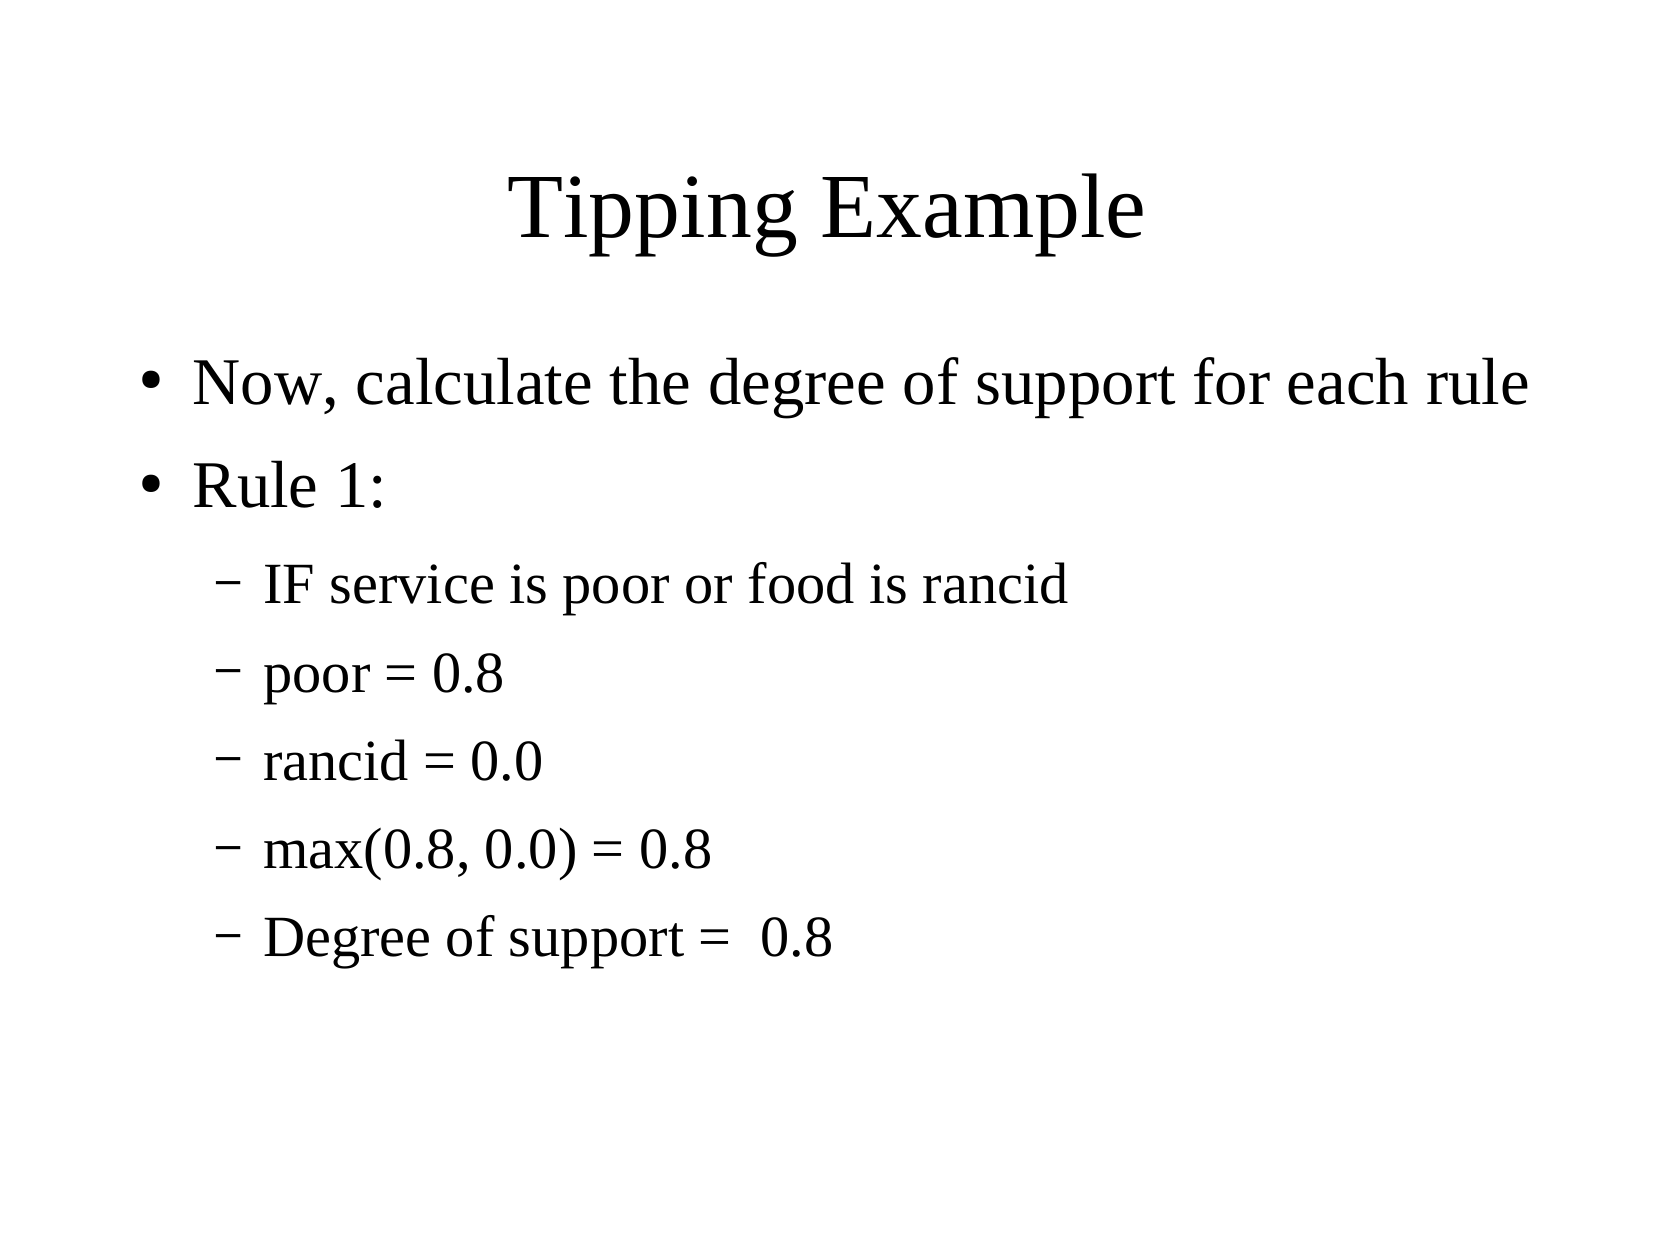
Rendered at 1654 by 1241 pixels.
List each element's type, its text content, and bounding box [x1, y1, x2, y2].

title Tipping Example [121, 102, 1534, 311]
list Now, calculate the degree of support for each rule Rule 1: IF service is poor or food is rancid poor = 0.8 rancid = 0.0 max(0.8, 0.0) = 0.8 Degree of support = 0.8 [121, 344, 1534, 1127]
